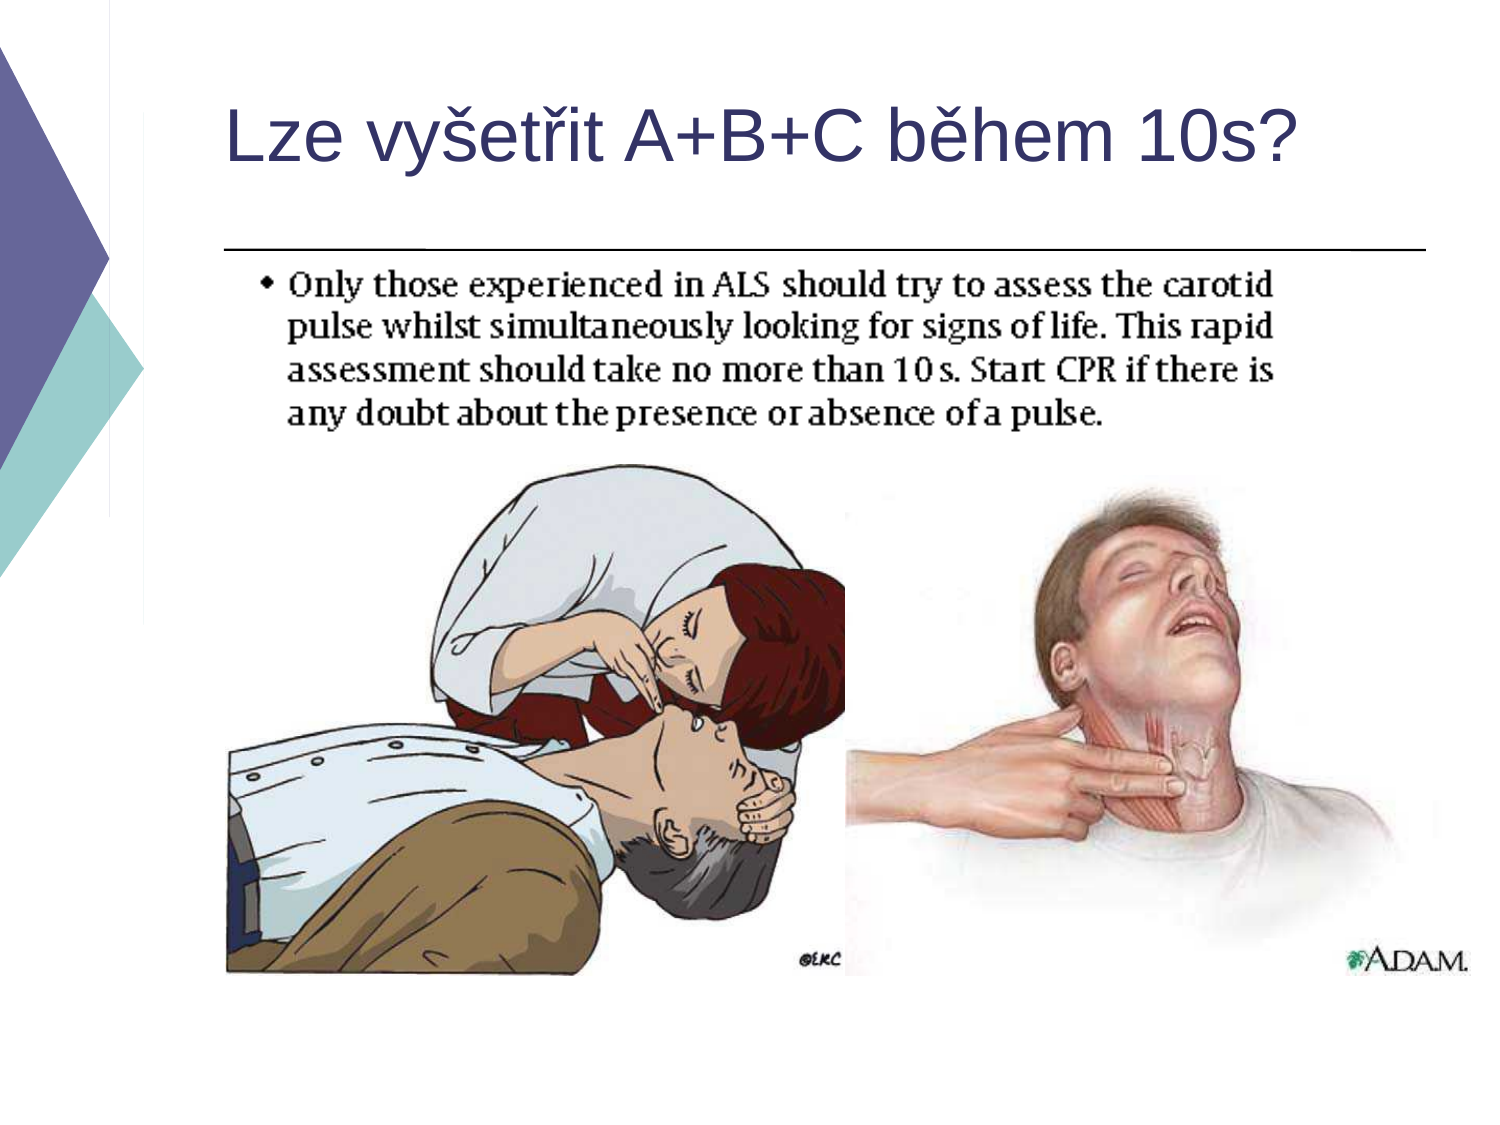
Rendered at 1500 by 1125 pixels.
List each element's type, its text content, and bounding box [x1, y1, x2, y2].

title Lze vyšetřit A+B+C během 10s? [224, 41, 1423, 236]
picture [225, 464, 1471, 976]
picture [230, 262, 1288, 434]
